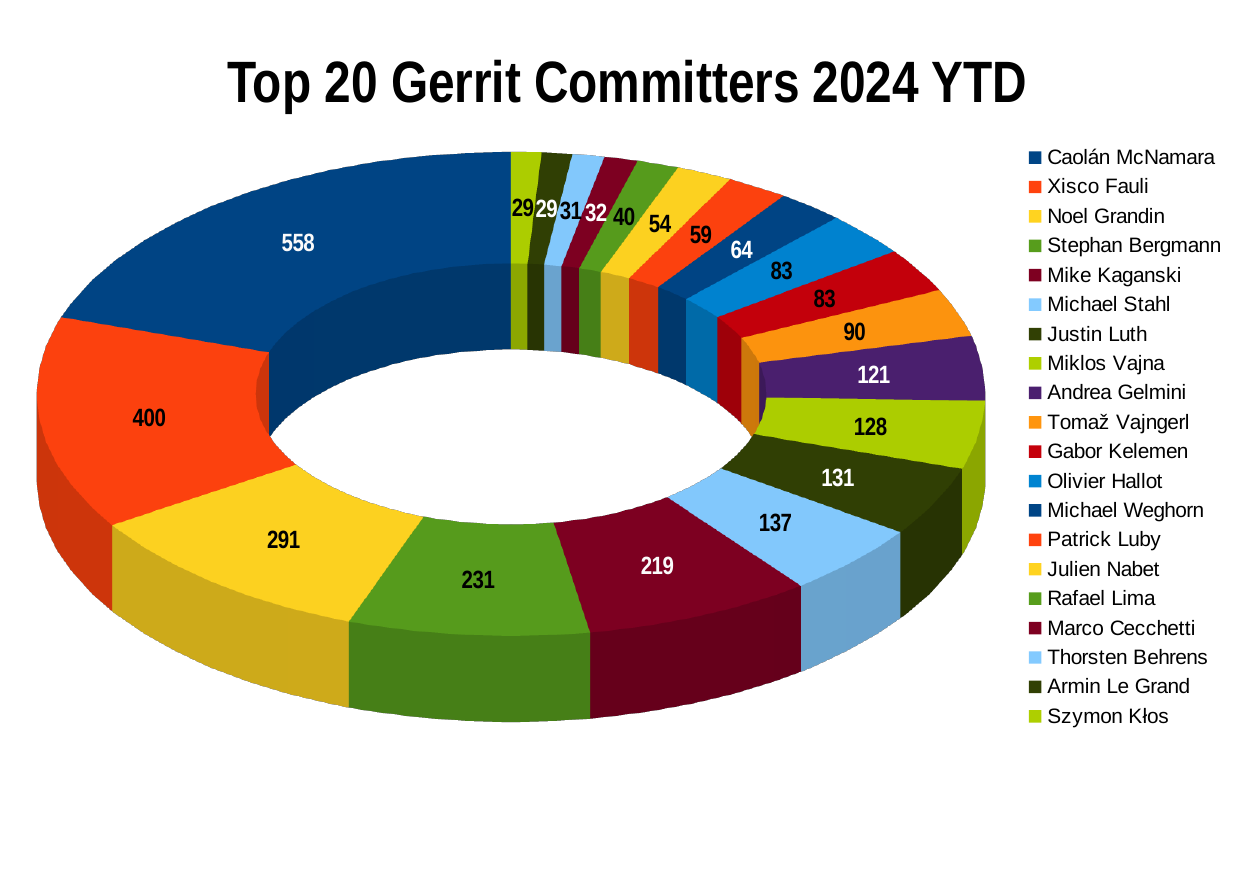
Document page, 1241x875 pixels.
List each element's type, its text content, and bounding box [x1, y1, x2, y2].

text_box Top 20 Gerrit Committers 2024 YTD [212, 40, 1042, 110]
chart [0, 0, 1241, 874]
